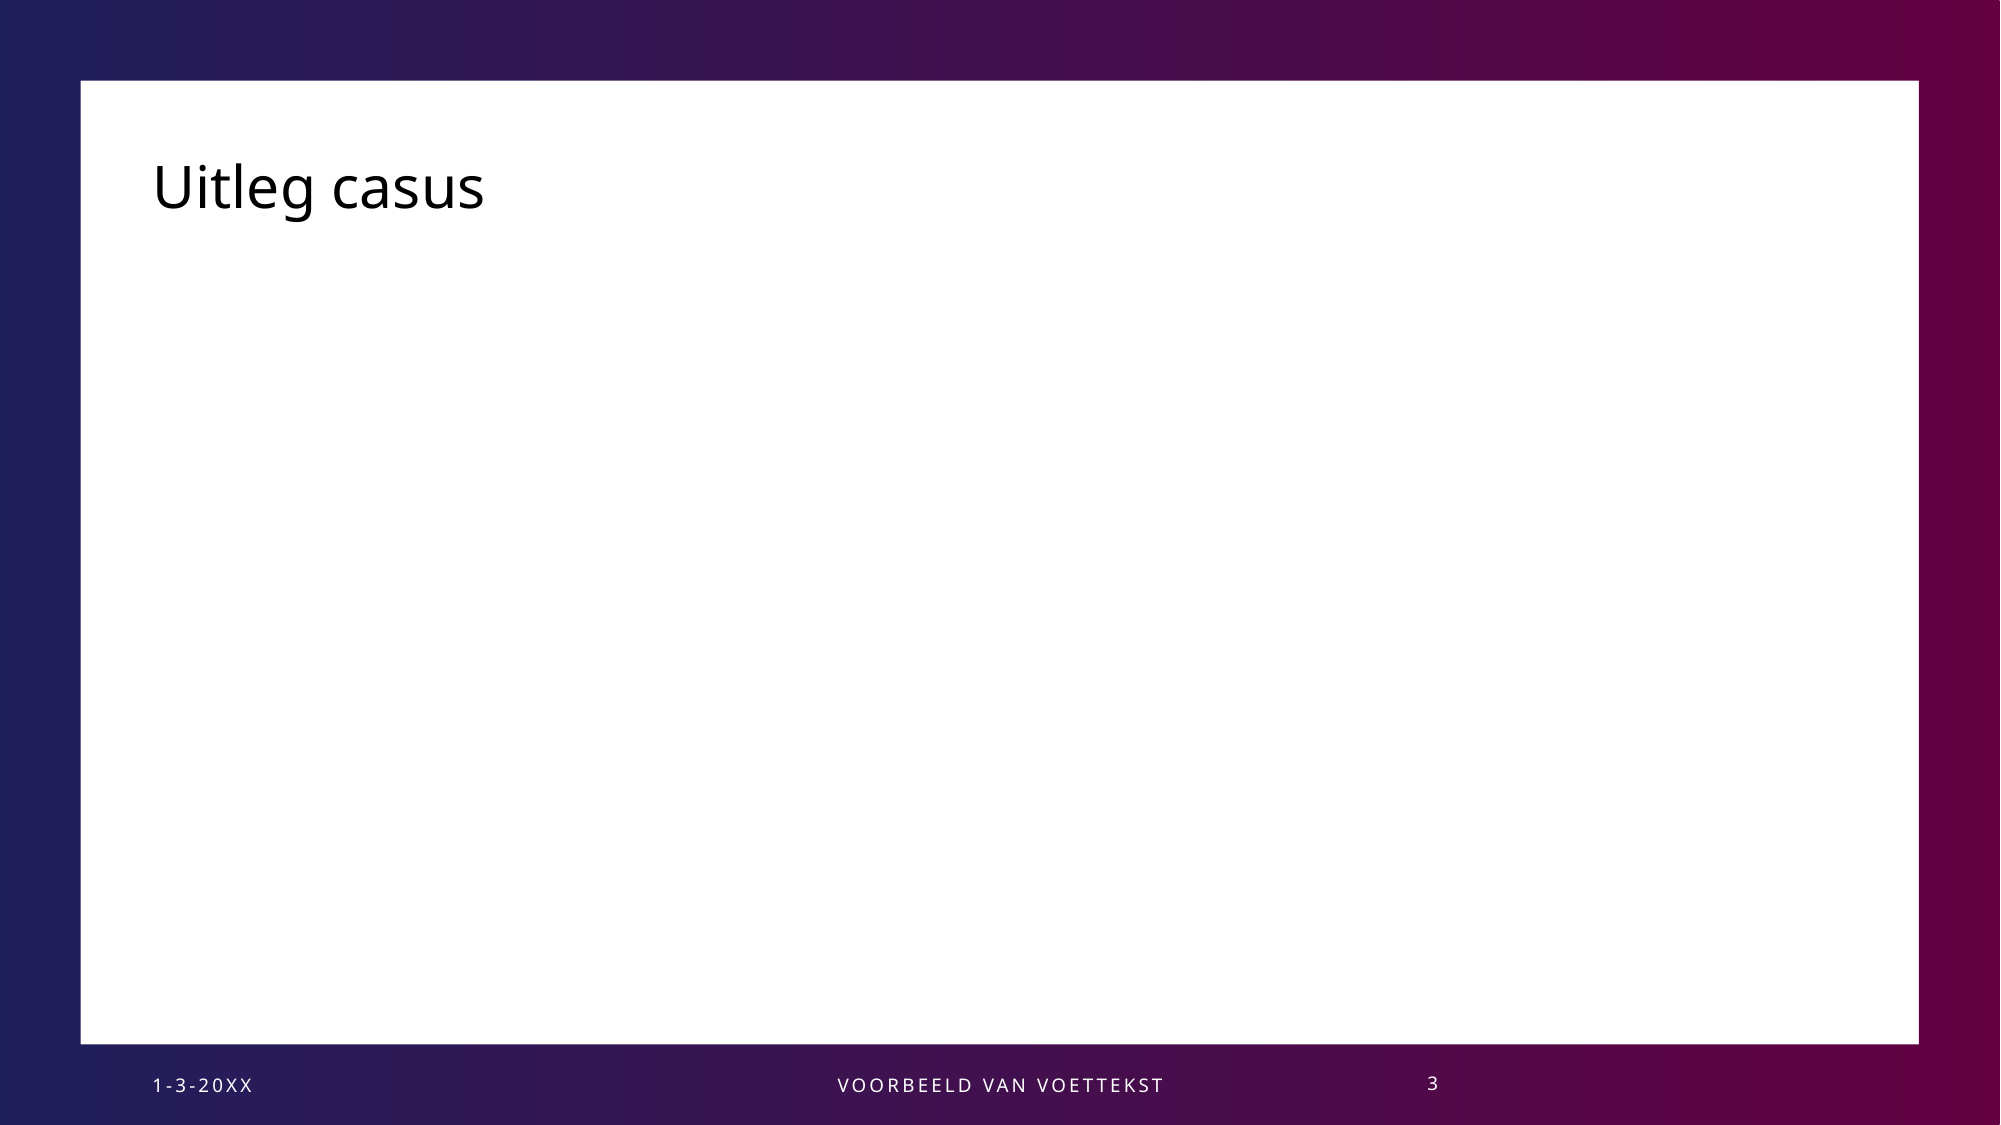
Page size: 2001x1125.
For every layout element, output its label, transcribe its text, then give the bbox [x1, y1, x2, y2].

text_box VOORBEELD VAN VOETTEKST [662, 1054, 1338, 1115]
text_box [1412, 1054, 1863, 1115]
text_box 1-3-20XX [137, 1054, 588, 1115]
title Uitleg casus [137, 149, 1730, 357]
